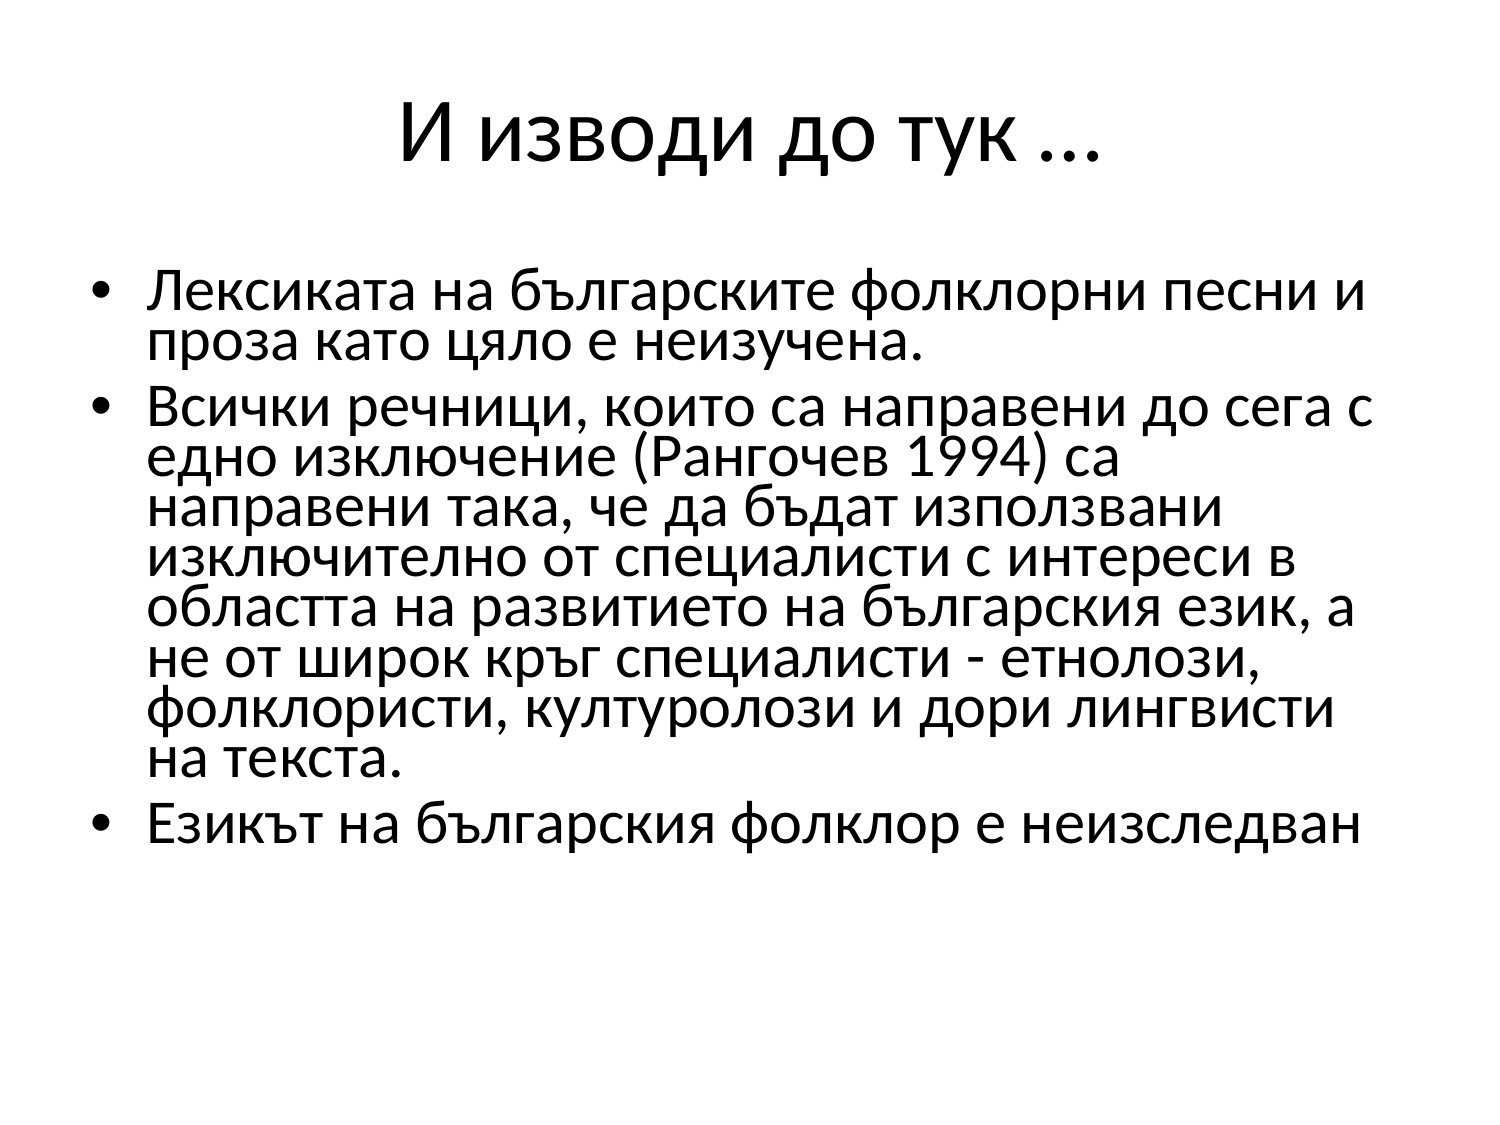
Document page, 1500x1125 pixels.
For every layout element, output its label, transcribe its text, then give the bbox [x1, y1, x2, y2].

list Лексиката на българските фолклорни песни и проза като цяло е неизучена. Всички речници, които са направени до сега с едно изключение (Рангочев 1994) са направени така, че да бъдат използвани изключително от специалисти с интереси в областта на развитието на българския език, а не от широк кръг специалисти - етнолози, фолклористи, културолози и дори лингвисти на текста. Езикът на българския фолклор е неизследван [75, 262, 1426, 1044]
title И изводи до тук … [75, 45, 1426, 233]
